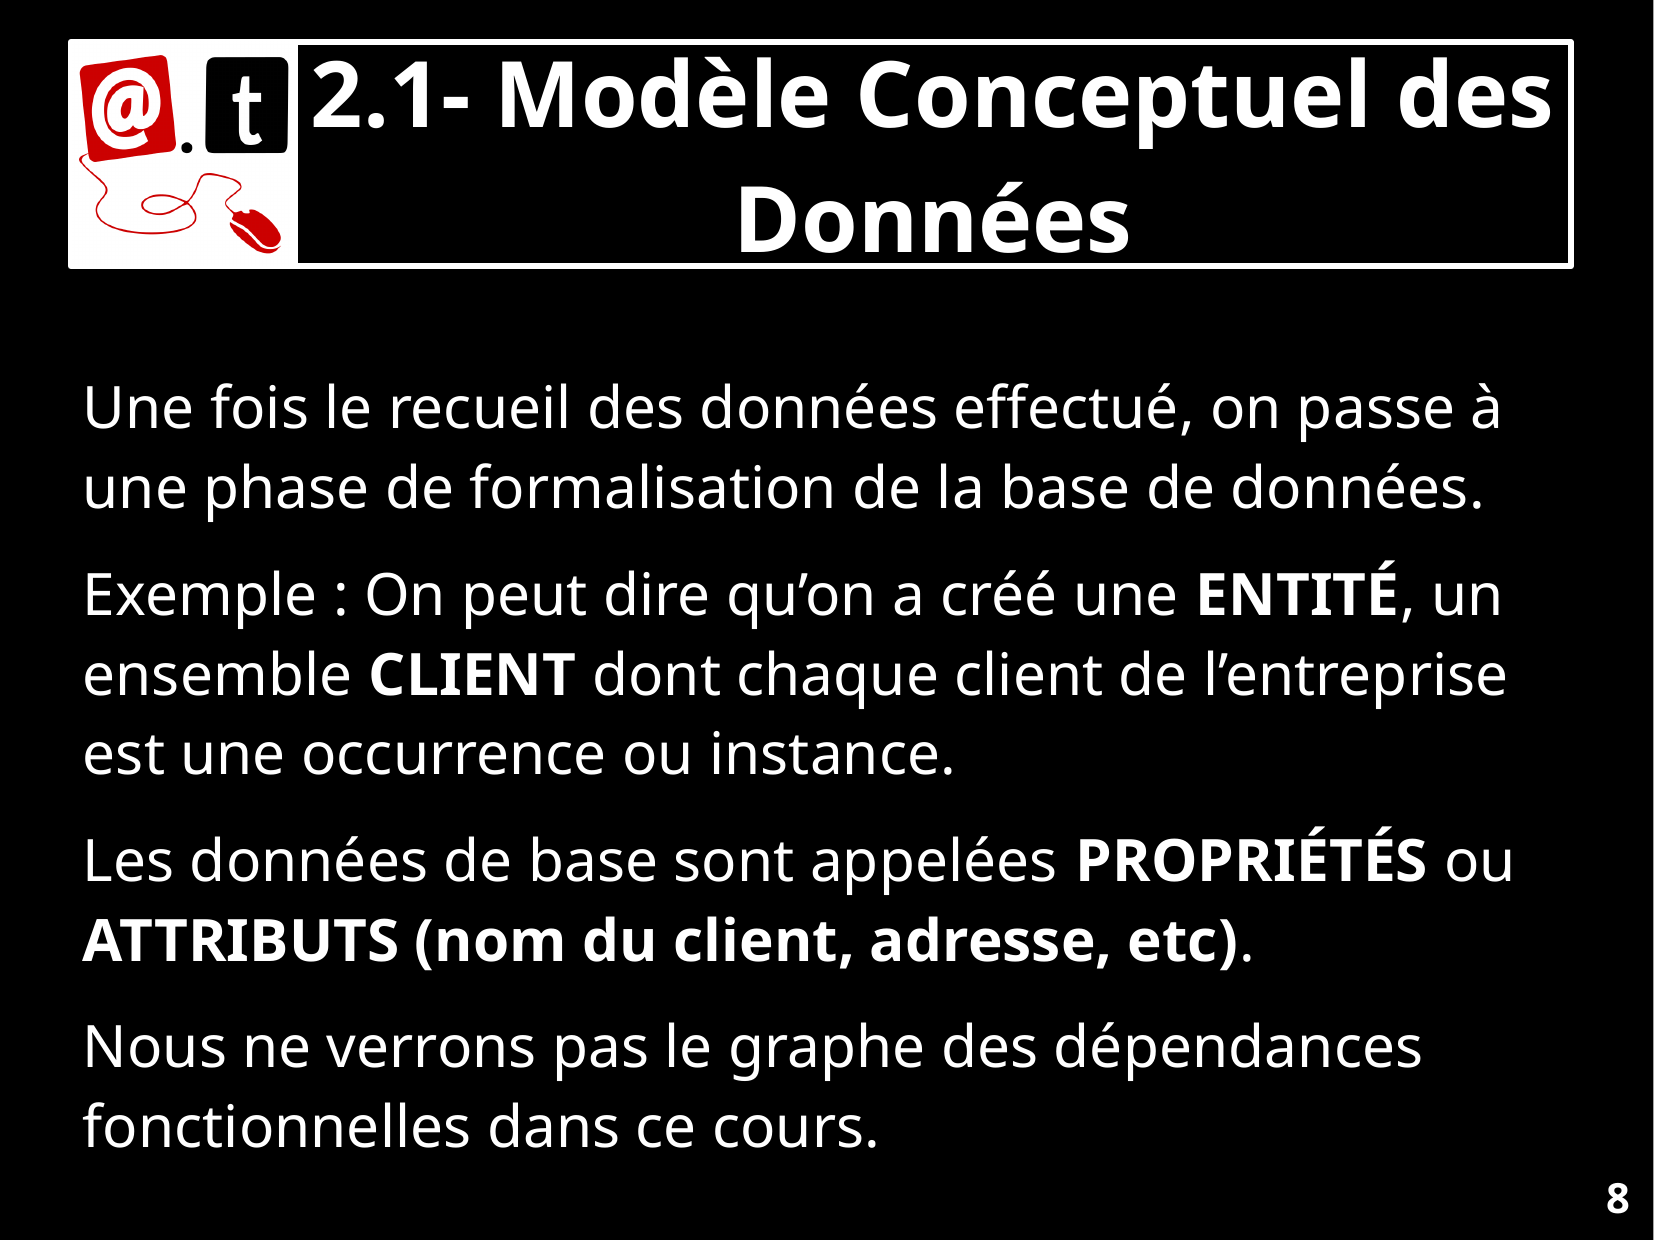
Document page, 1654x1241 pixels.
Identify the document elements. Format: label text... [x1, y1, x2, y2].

picture [72, 43, 292, 266]
title 2.1- Modèle Conceptuel des Données [295, 41, 1571, 267]
list Une fois le recueil des données effectué, on passe à une phase de formalisation de la base de données. Exemple : On peut dire qu’on a créé une ENTITÉ, un ensemble CLIENT dont chaque client de l’entreprise est une occurrence ou instance. Les données de base sont appelées PROPRIÉTÉS ou ATTRIBUTS (nom du client, adresse, etc). Nous ne verrons pas le graphe des dépendances fonctionnelles dans ce cours. [82, 366, 1571, 1182]
